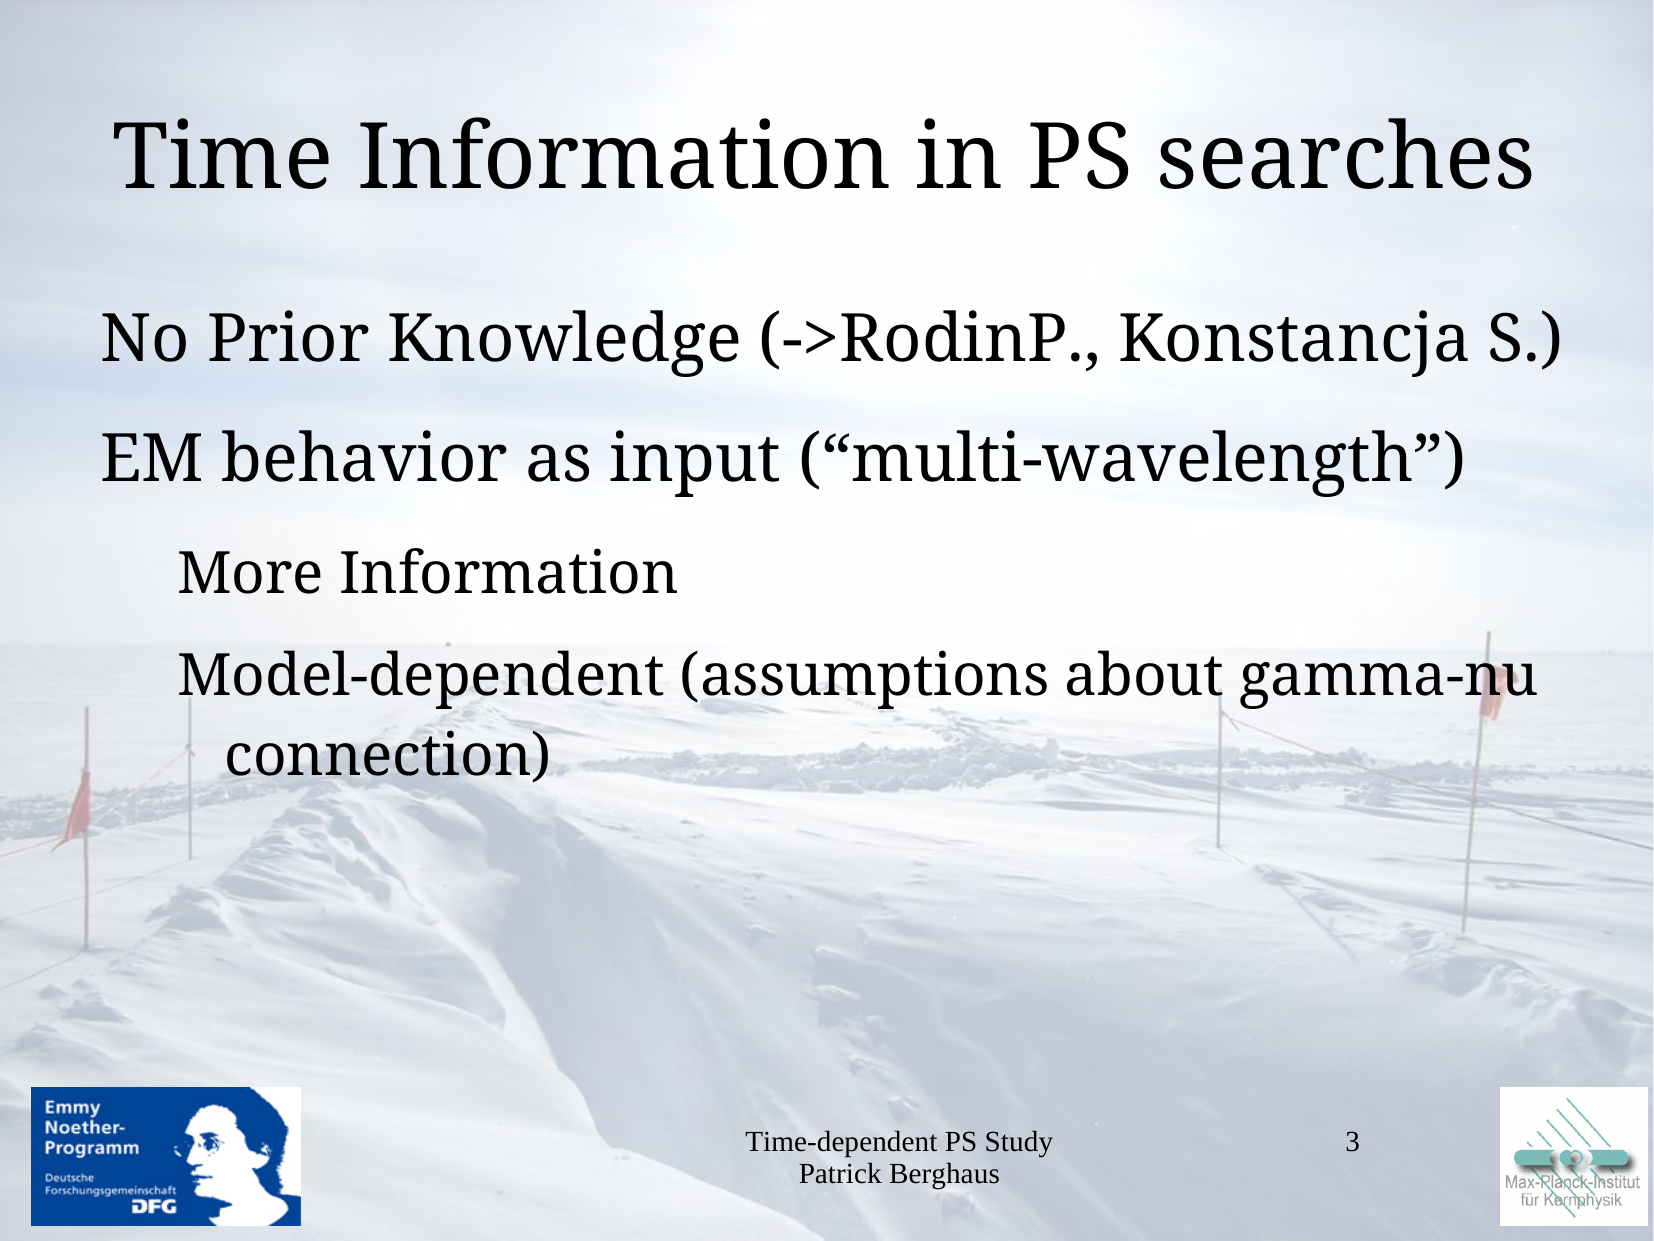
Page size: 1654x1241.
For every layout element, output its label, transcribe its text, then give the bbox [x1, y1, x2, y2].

picture [1500, 1087, 1648, 1226]
title Time Information in PS searches [75, 49, 1576, 257]
picture [31, 1087, 301, 1226]
list No Prior Knowledge (->RodinP., Konstancja S.) EM behavior as input (“multi-wavelength”) More Information Model-dependent (assumptions about gamma-nu connection) [82, 290, 1571, 1109]
